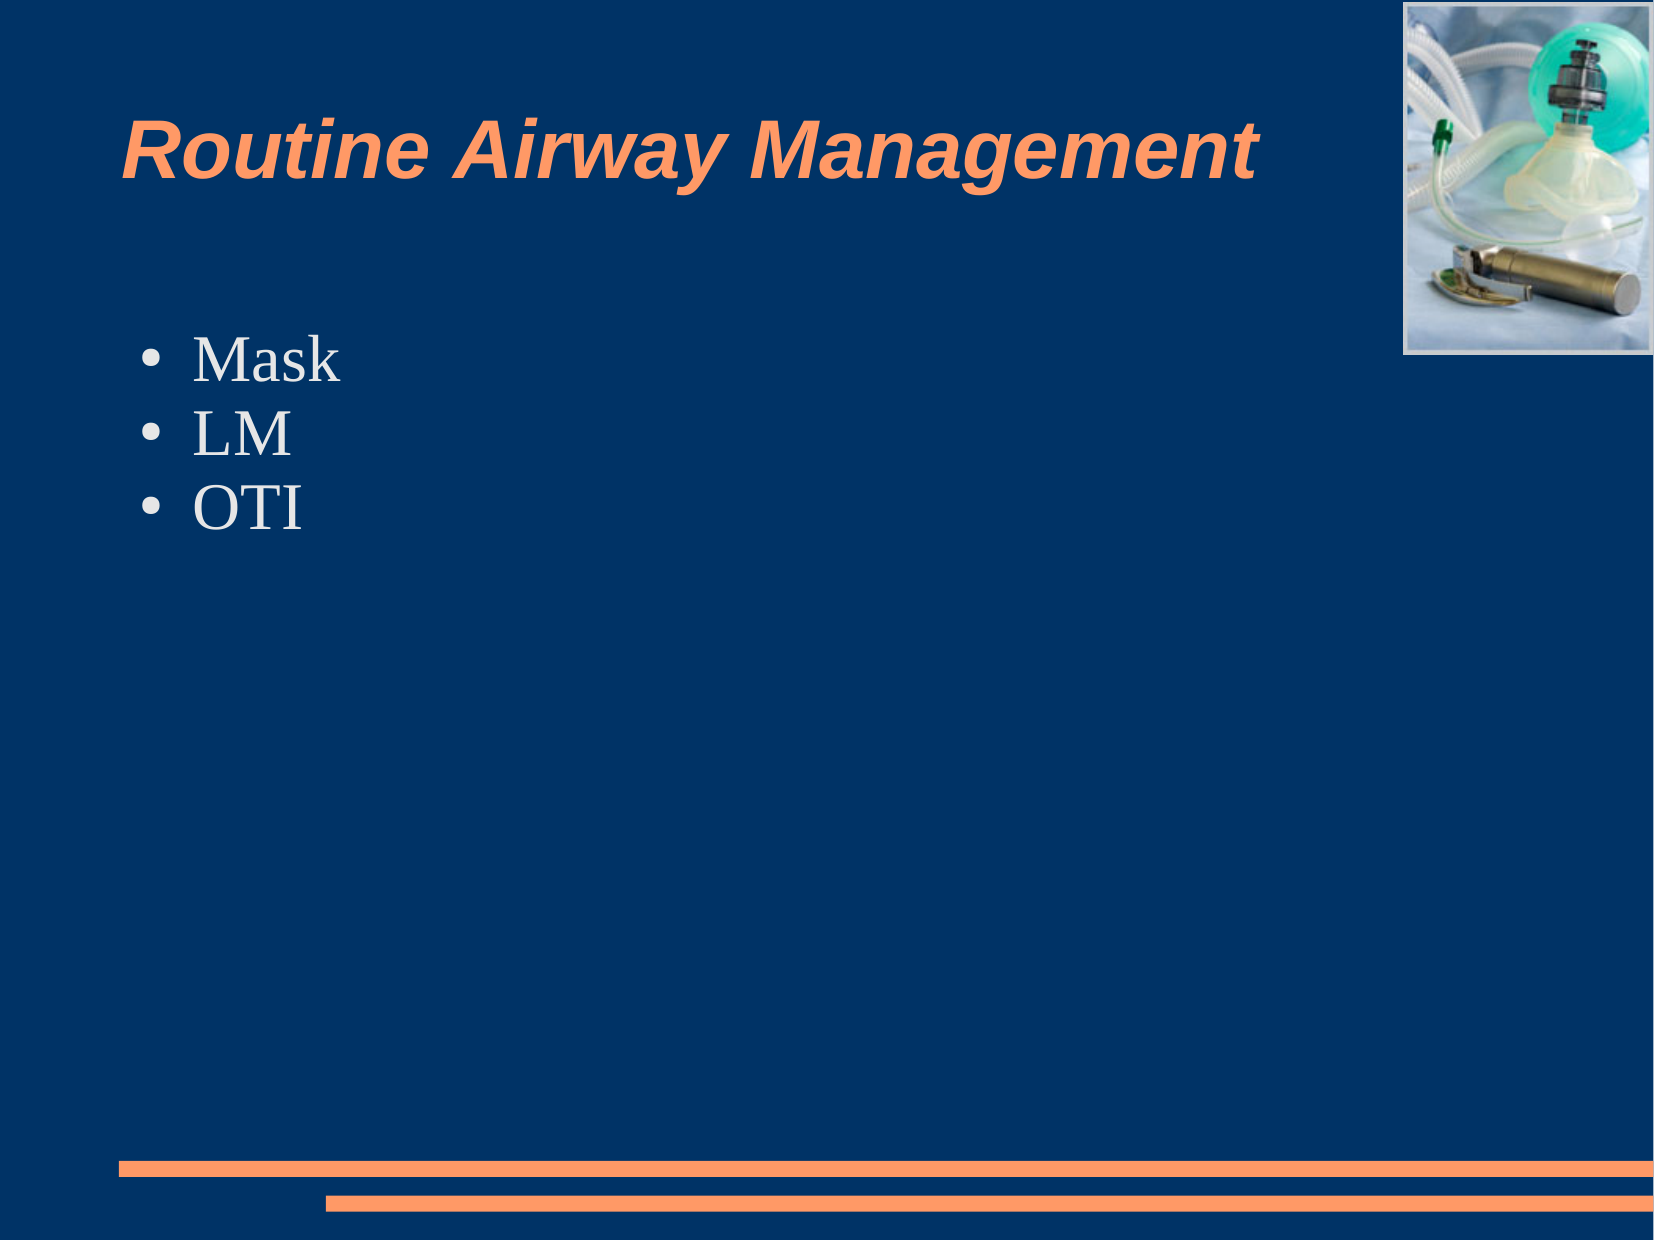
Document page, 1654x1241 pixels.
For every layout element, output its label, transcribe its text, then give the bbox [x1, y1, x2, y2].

title Routine Airway Management [121, 53, 1403, 247]
picture [1403, 2, 1654, 355]
list Mask LM OTI [121, 322, 1561, 1118]
